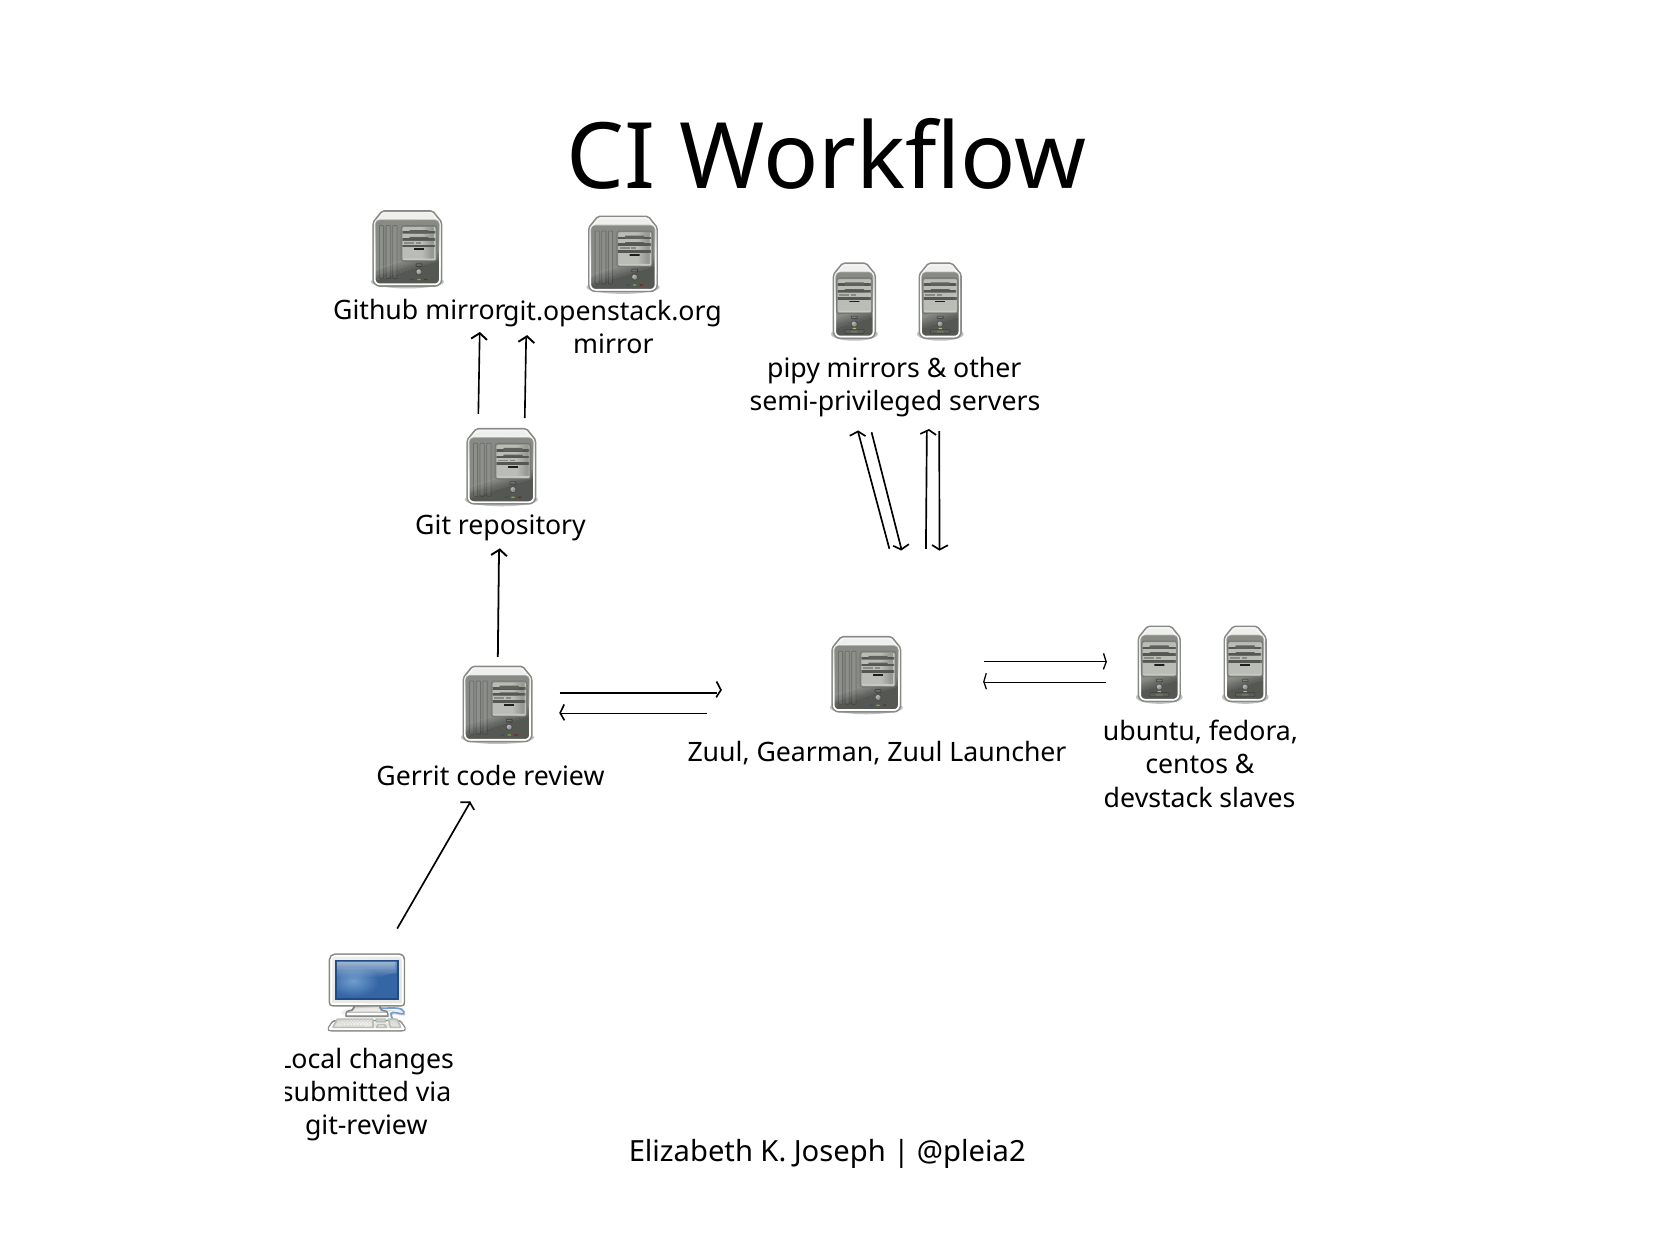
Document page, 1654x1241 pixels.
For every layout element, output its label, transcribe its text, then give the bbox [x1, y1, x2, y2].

title CI Workflow [82, 49, 1571, 257]
picture [285, 104, 1516, 1141]
